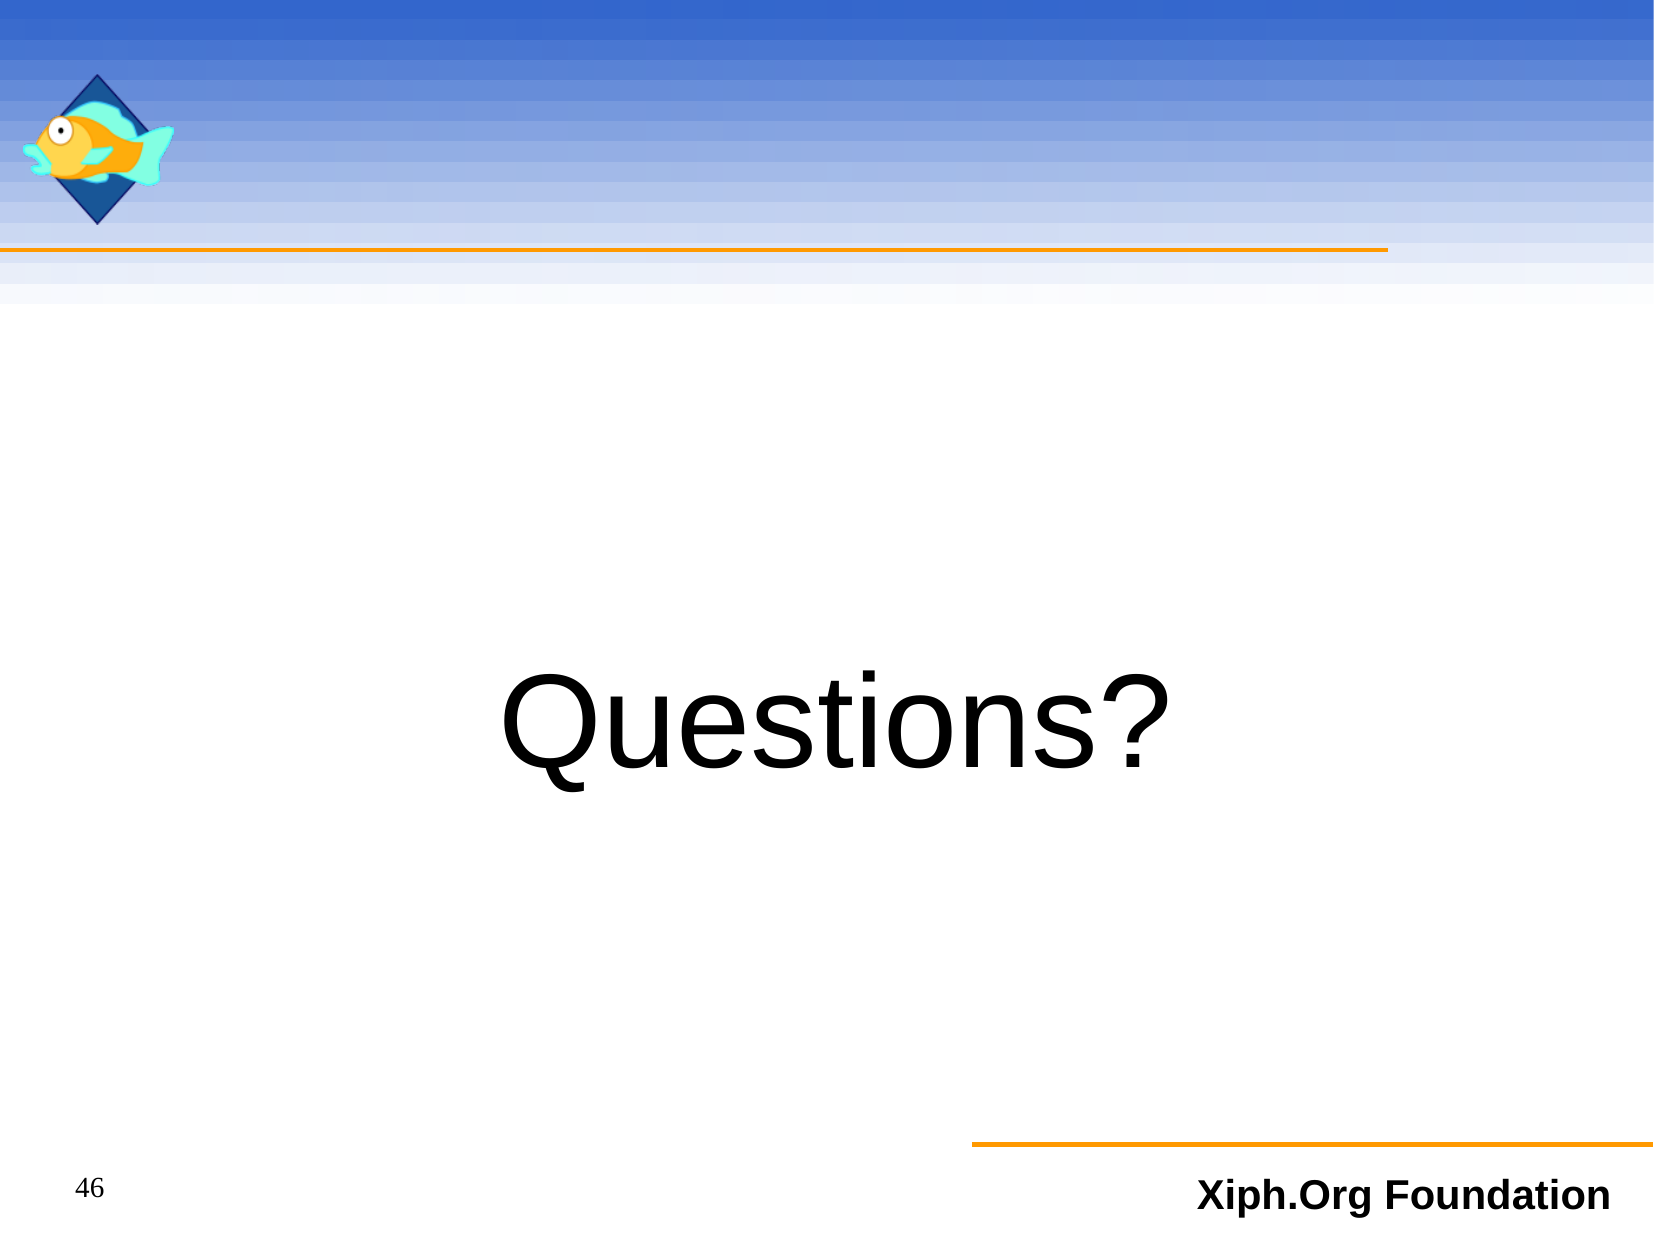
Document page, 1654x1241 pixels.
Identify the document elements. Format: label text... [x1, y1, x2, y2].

picture [0, 0, 1654, 1241]
list Questions? [82, 290, 1571, 1109]
